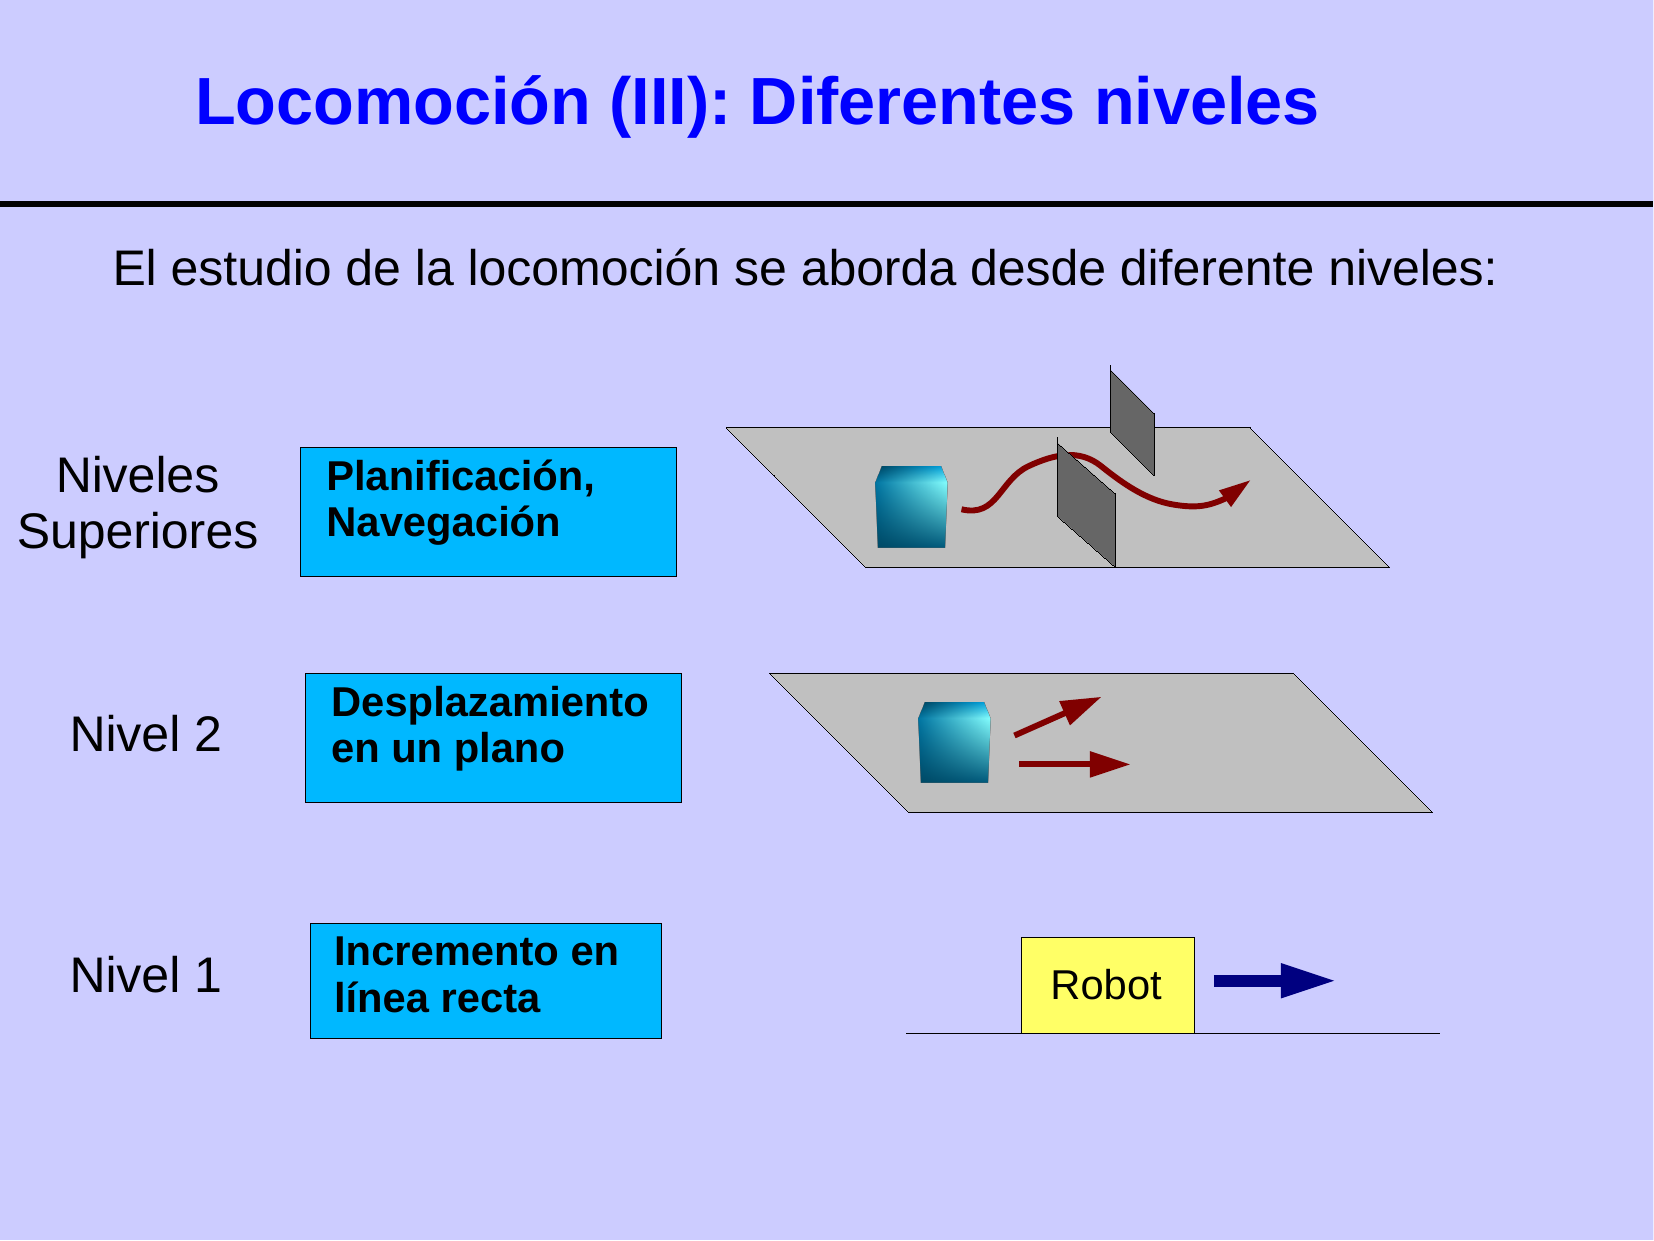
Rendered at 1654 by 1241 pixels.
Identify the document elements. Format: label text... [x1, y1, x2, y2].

text_box [310, 923, 662, 1039]
text_box Planificación, Navegación [326, 452, 738, 559]
text_box [300, 447, 677, 577]
text_box [769, 673, 1433, 813]
text_box El estudio de la locomoción se aborda desde diferente niveles: [98, 240, 1515, 353]
title Locomoción (III): Diferentes niveles [120, 0, 1396, 191]
text_box Robot [1050, 961, 1165, 1009]
text_box [726, 365, 1390, 568]
text_box [1021, 937, 1195, 1034]
text_box Desplazamiento en un plano [331, 678, 743, 785]
text_box [305, 673, 682, 803]
text_box Nivel 2 [69, 706, 223, 764]
text_box Incremento en línea recta [334, 927, 719, 1022]
text_box Niveles Superiores [16, 447, 259, 560]
text_box Nivel 1 [69, 947, 223, 1004]
